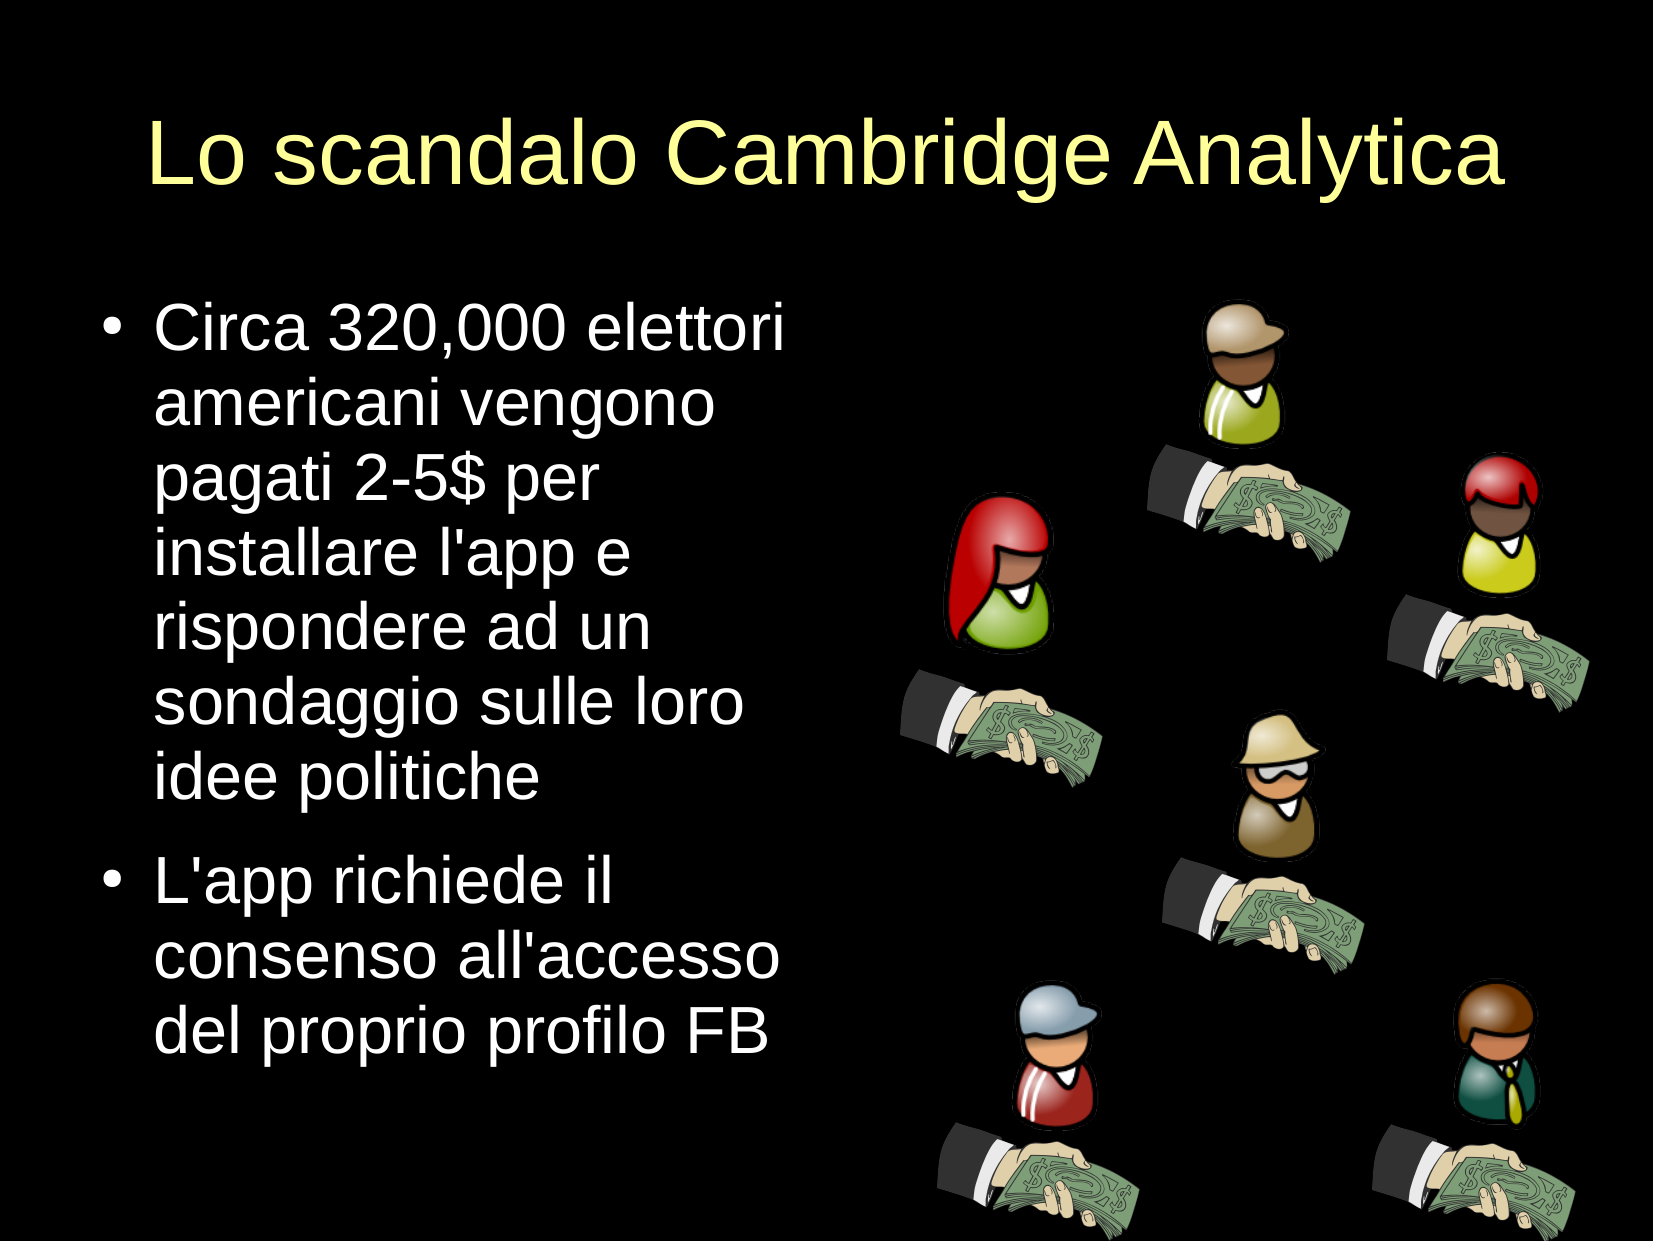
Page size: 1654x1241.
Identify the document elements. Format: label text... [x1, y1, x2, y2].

list Circa 320,000 elettori americani vengono pagati 2-5$ per installare l'app e rispondere ad un sondaggio sulle loro idee politiche L'app richiede il consenso all'accesso del proprio profilo FB [82, 290, 809, 1126]
picture [1147, 293, 1351, 563]
picture [916, 487, 1088, 659]
picture [1372, 974, 1576, 1241]
picture [1387, 449, 1590, 713]
title Lo scandalo Cambridge Analytica [82, 49, 1571, 257]
picture [937, 974, 1140, 1241]
picture [900, 669, 1103, 788]
picture [1162, 706, 1365, 976]
